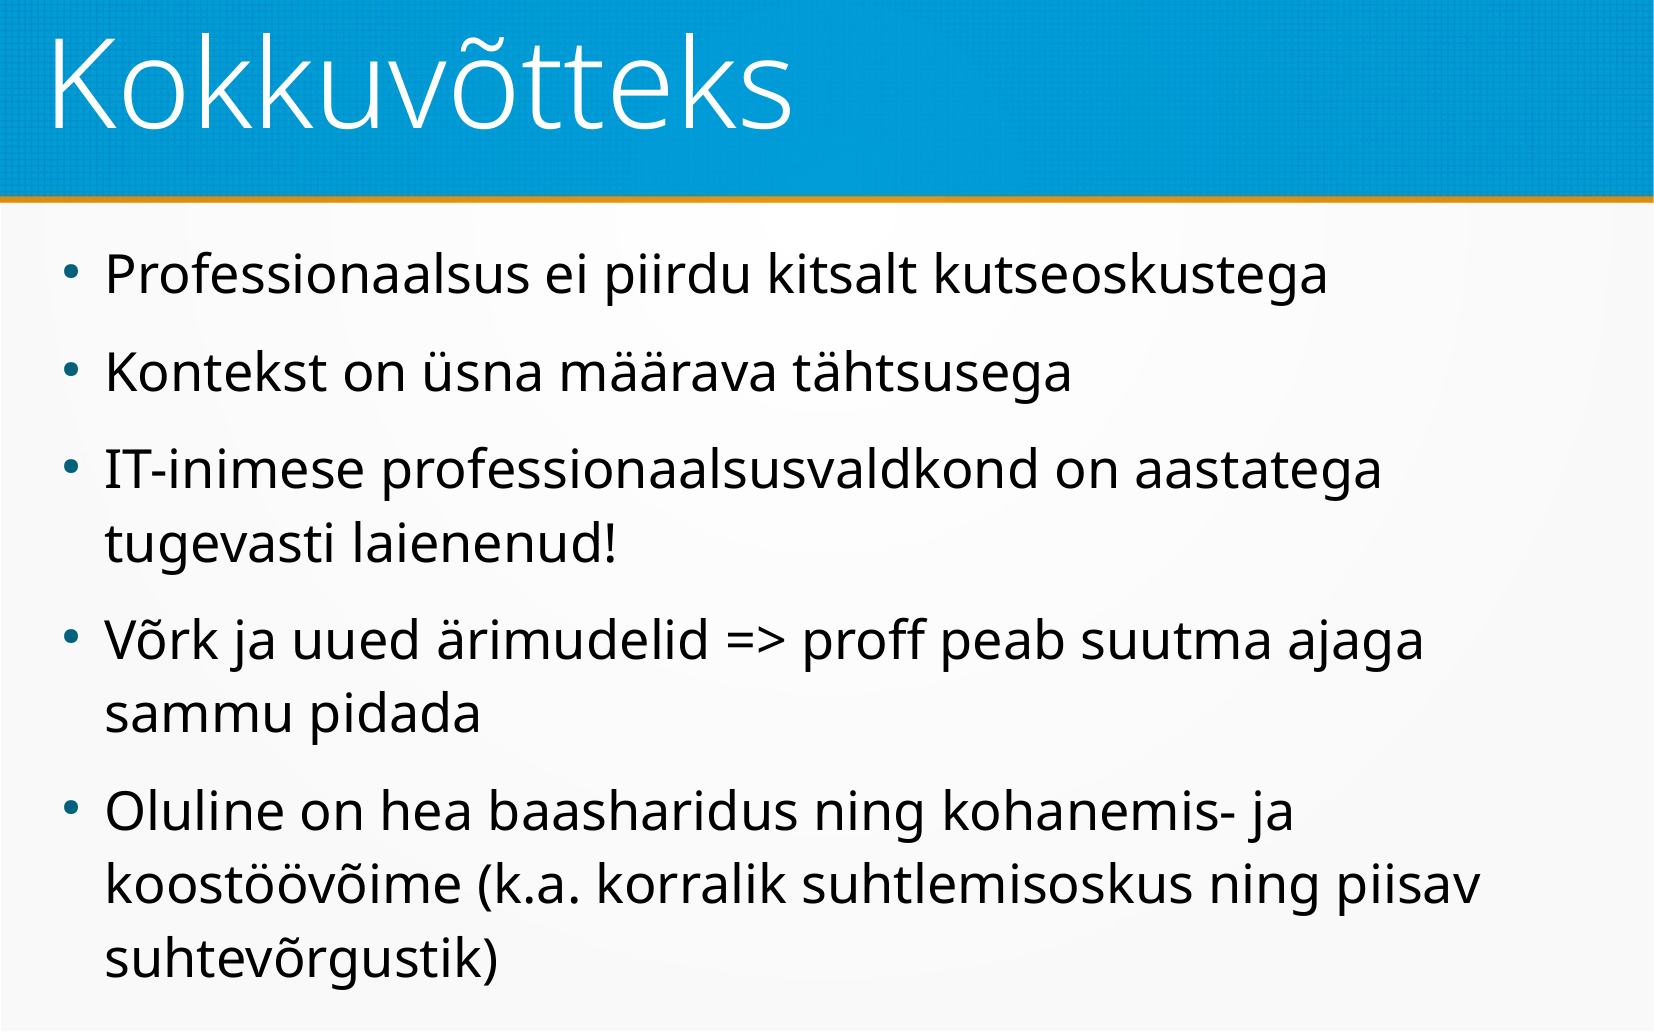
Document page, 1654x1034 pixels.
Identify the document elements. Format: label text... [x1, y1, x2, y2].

picture [0, 195, 1654, 1034]
title Kokkuvõtteks [43, 0, 1619, 166]
list Professionaalsus ei piirdu kitsalt kutseoskustega Kontekst on üsna määrava tähtsusega IT-inimese professionaalsusvaldkond on aastatega tugevasti laienenud! Võrk ja uued ärimudelid => proff peab suutma ajaga sammu pidada Oluline on hea baasharidus ning kohanemis- ja koostöövõime (k.a. korralik suhtlemisoskus ning piisav suhtevõrgustik) [47, 236, 1607, 1002]
